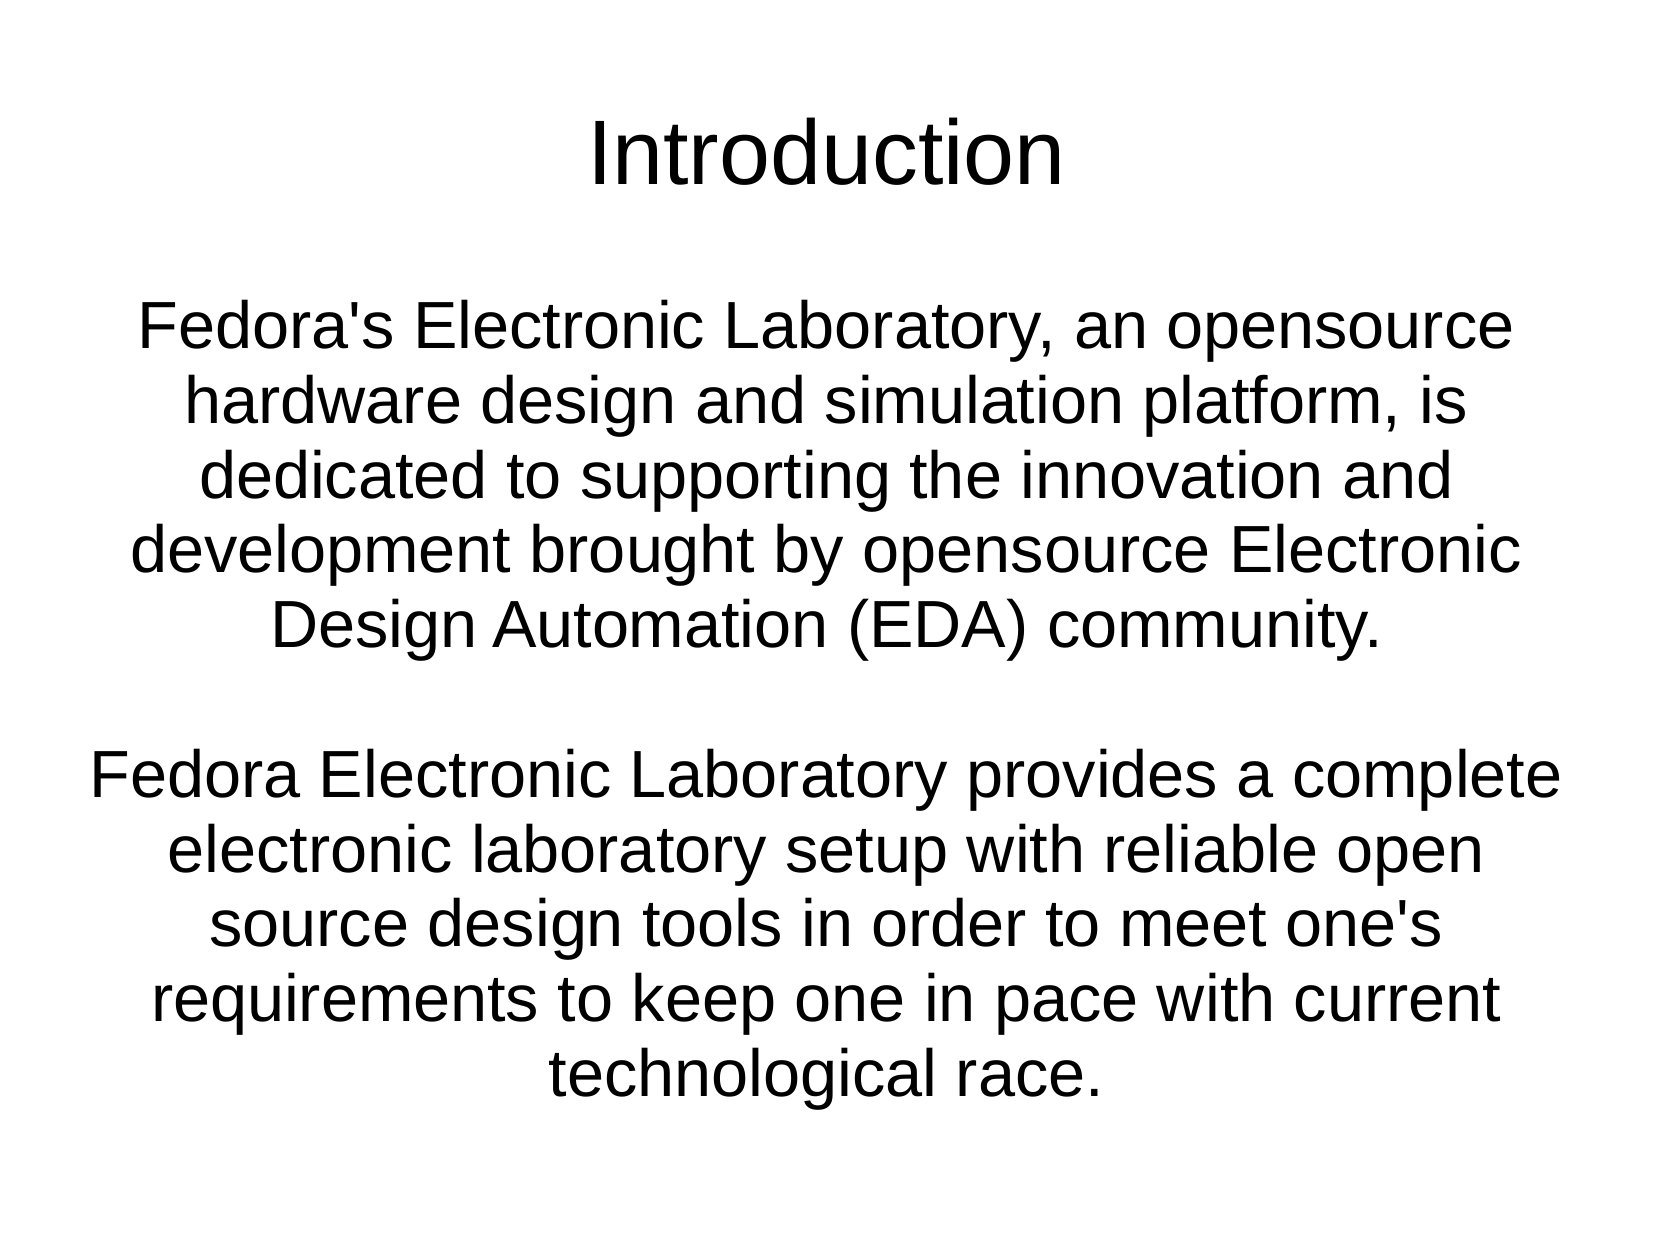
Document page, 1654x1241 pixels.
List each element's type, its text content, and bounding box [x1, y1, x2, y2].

subtitle Fedora's Electronic Laboratory, an opensource hardware design and simulation platform, is dedicated to supporting the innovation and development brought by opensource Electronic Design Automation (EDA) community. Fedora Electronic Laboratory provides a complete electronic laboratory setup with reliable open source design tools in order to meet one's requirements to keep one in pace with current technological race. [82, 288, 1571, 1111]
title Introduction [82, 49, 1571, 257]
